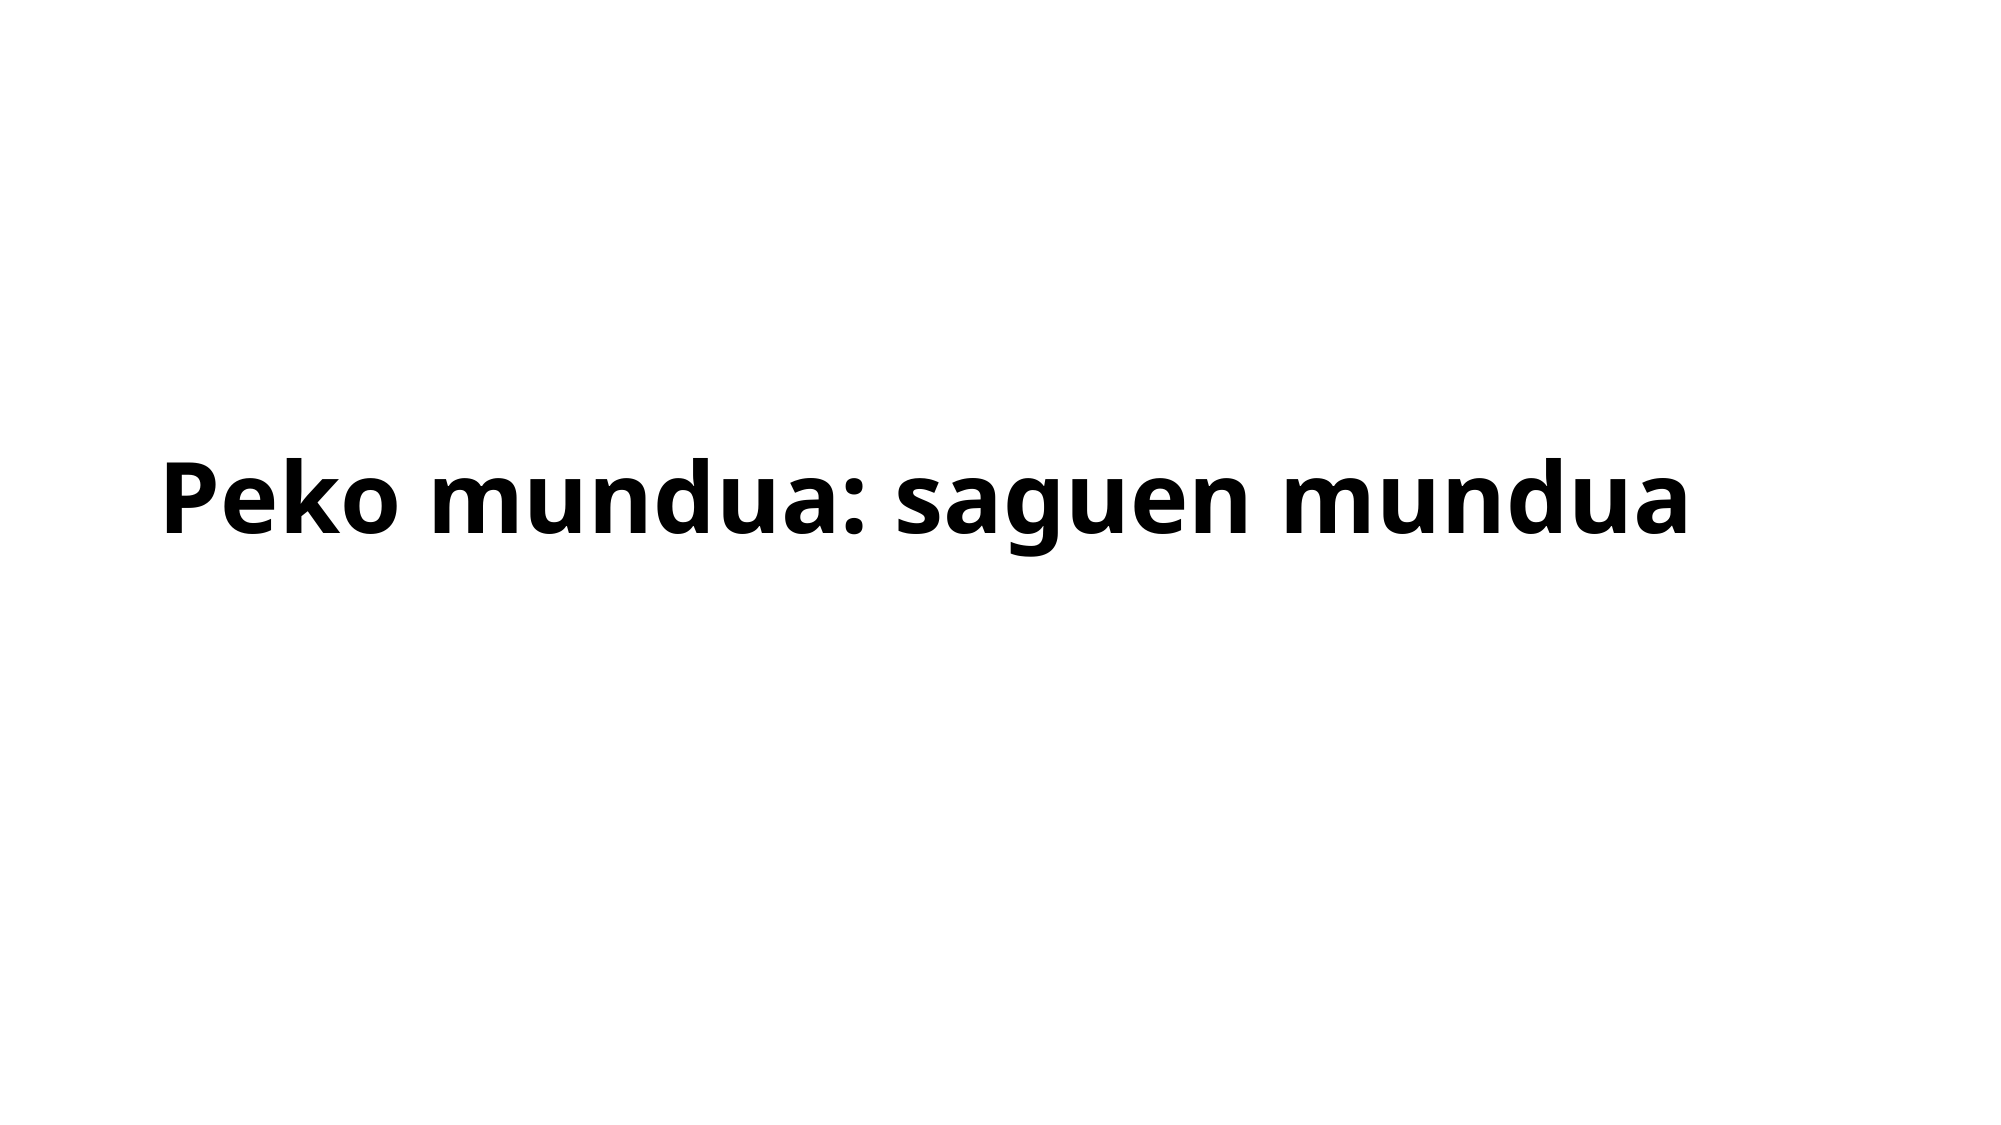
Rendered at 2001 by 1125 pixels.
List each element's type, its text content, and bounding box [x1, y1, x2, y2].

title Peko mundua: saguen mundua [143, 376, 1857, 563]
